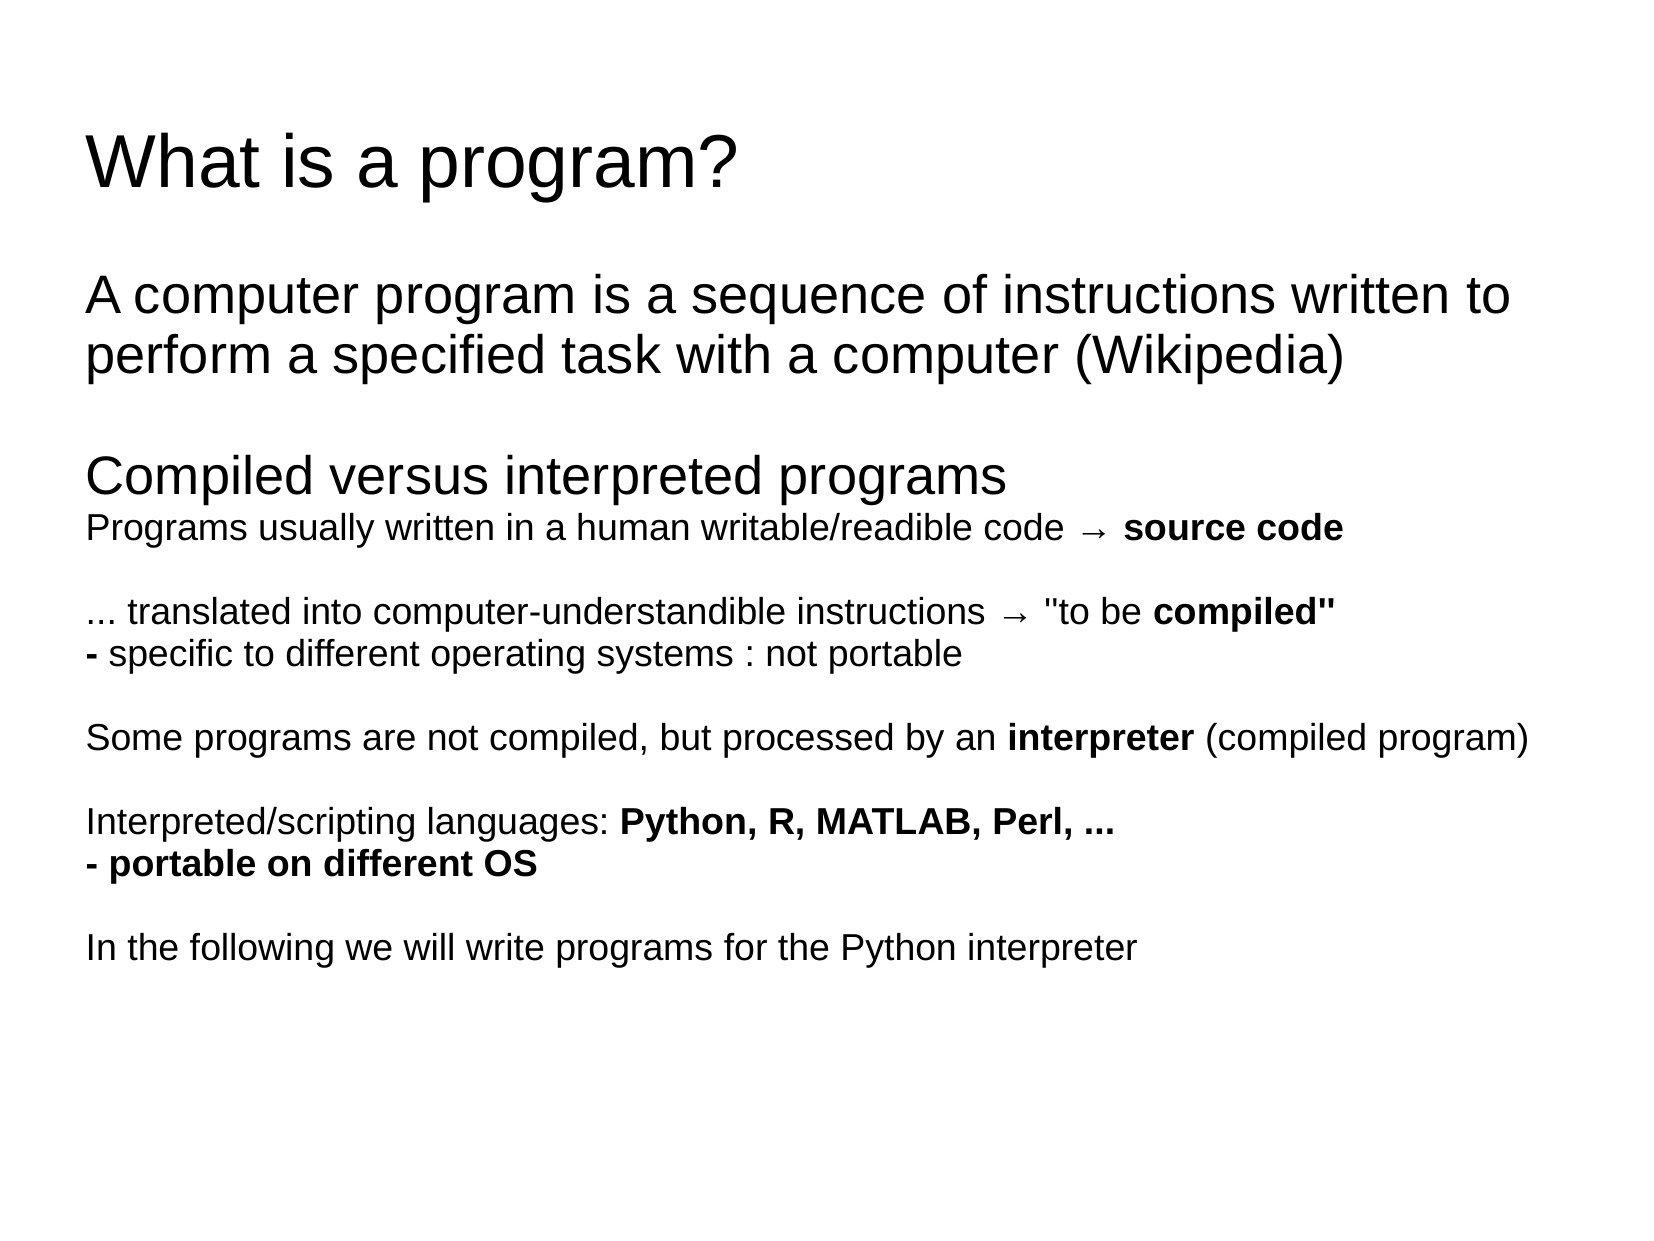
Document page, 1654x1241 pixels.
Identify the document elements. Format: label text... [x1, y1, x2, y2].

text_box What is a program? A computer program is a sequence of instructions written to perform a specified task with a computer (Wikipedia) Compiled versus interpreted programs Programs usually written in a human writable/readible code → source code ... translated into computer-understandible instructions → ''to be compiled'' - specific to different operating systems : not portable Some programs are not compiled, but processed by an interpreter (compiled program) Interpreted/scripting languages: Python, R, MATLAB, Perl, ... - portable on different OS In the following we will write programs for the Python interpreter [70, 112, 1577, 1139]
